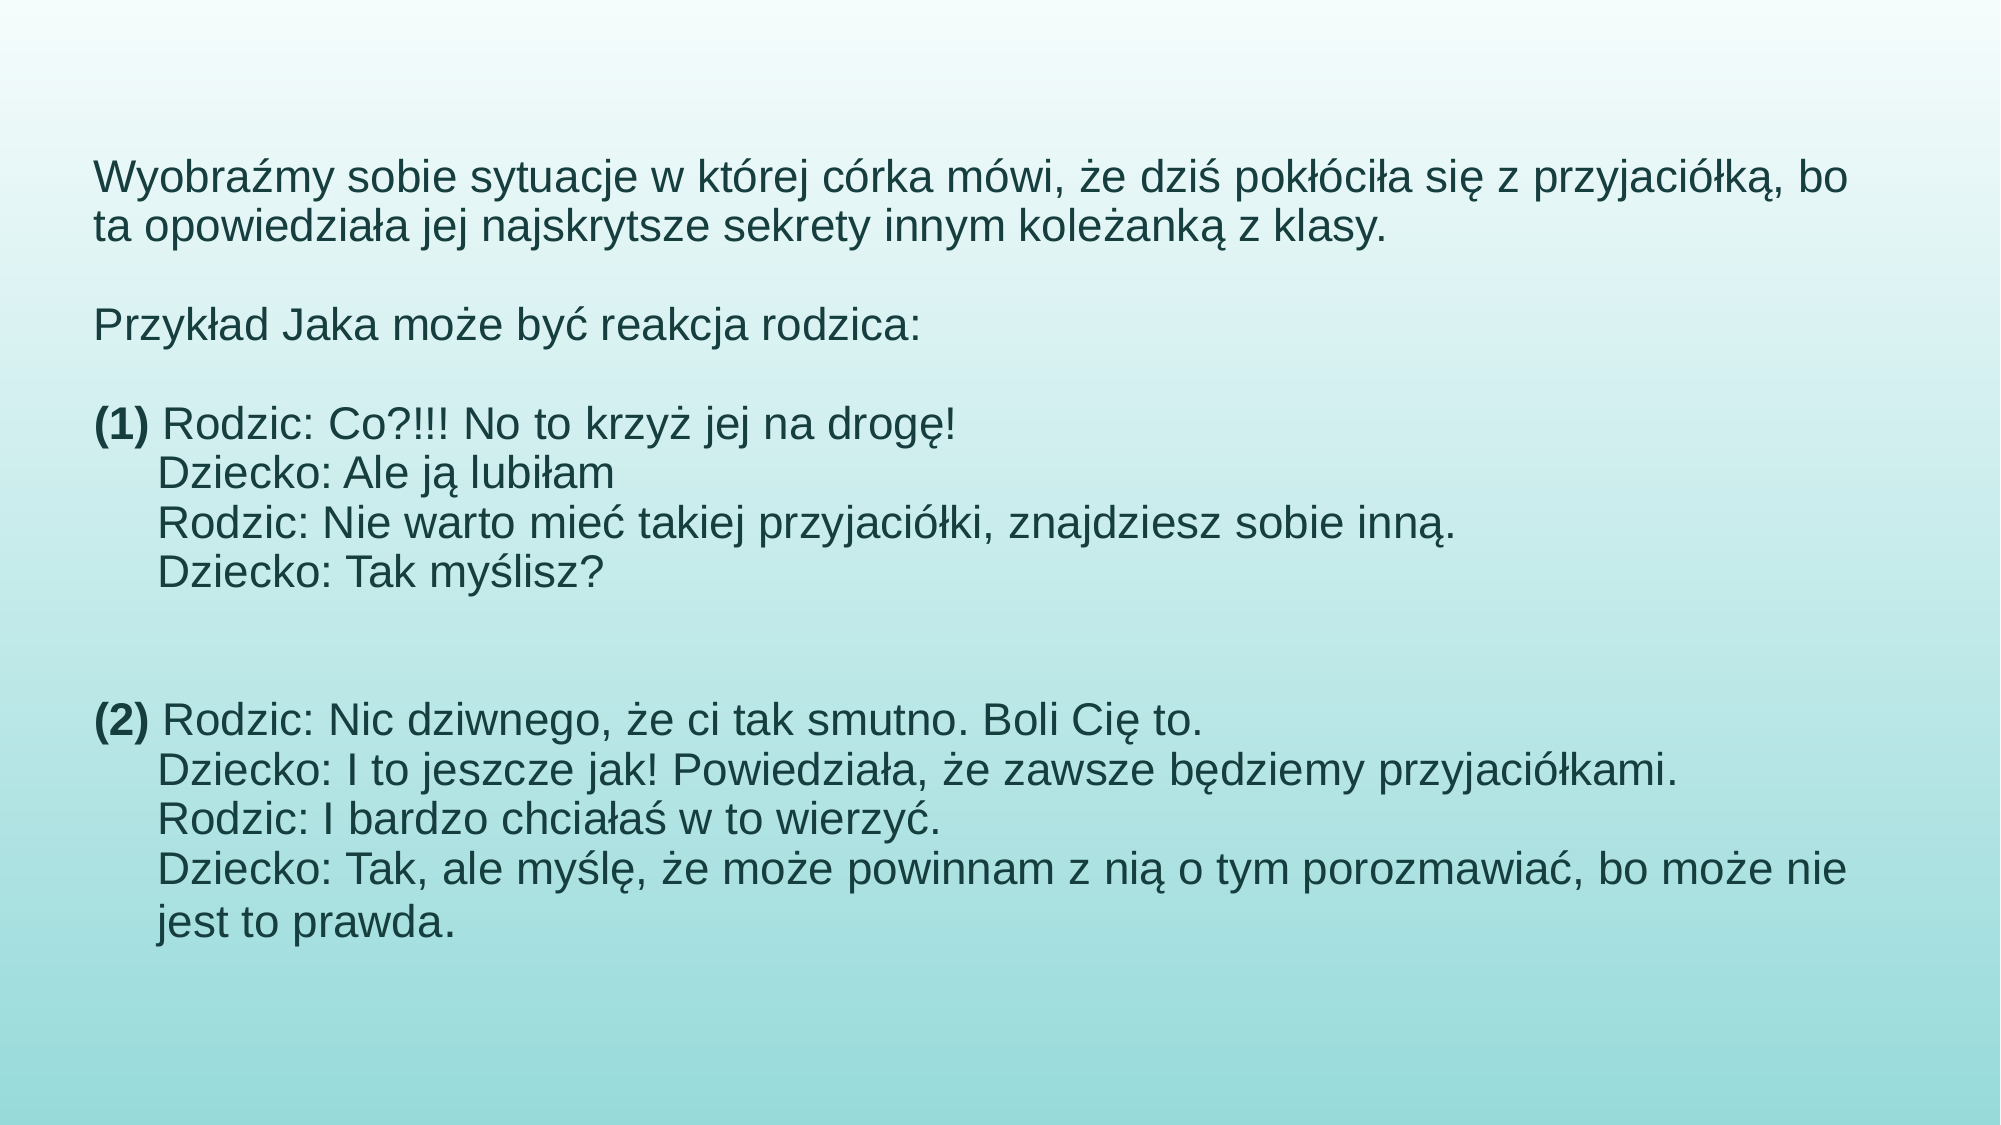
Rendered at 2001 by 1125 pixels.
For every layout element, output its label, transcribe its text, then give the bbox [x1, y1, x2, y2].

title Wyobraźmy sobie sytuacje w której córka mówi, że dziś pokłóciła się z przyjaciółką, bo ta opowiedziała jej najskrytsze sekrety innym koleżanką z klasy. Przykład Jaka może być reakcja rodzica: (1) Rodzic: Co?!!! No to krzyż jej na drogę! Dziecko: Ale ją lubiłam Rodzic: Nie warto mieć takiej przyjaciółki, znajdziesz sobie inną. Dziecko: Tak myślisz? (2) Rodzic: Nic dziwnego, że ci tak smutno. Boli Cię to. Dziecko: I to jeszcze jak! Powiedziała, że zawsze będziemy przyjaciółkami. Rodzic: I bardzo chciałaś w to wierzyć. Dziecko: Tak, ale myślę, że może powinnam z nią o tym porozmawiać, bo może nie jest to prawda. [79, 5, 1911, 1016]
